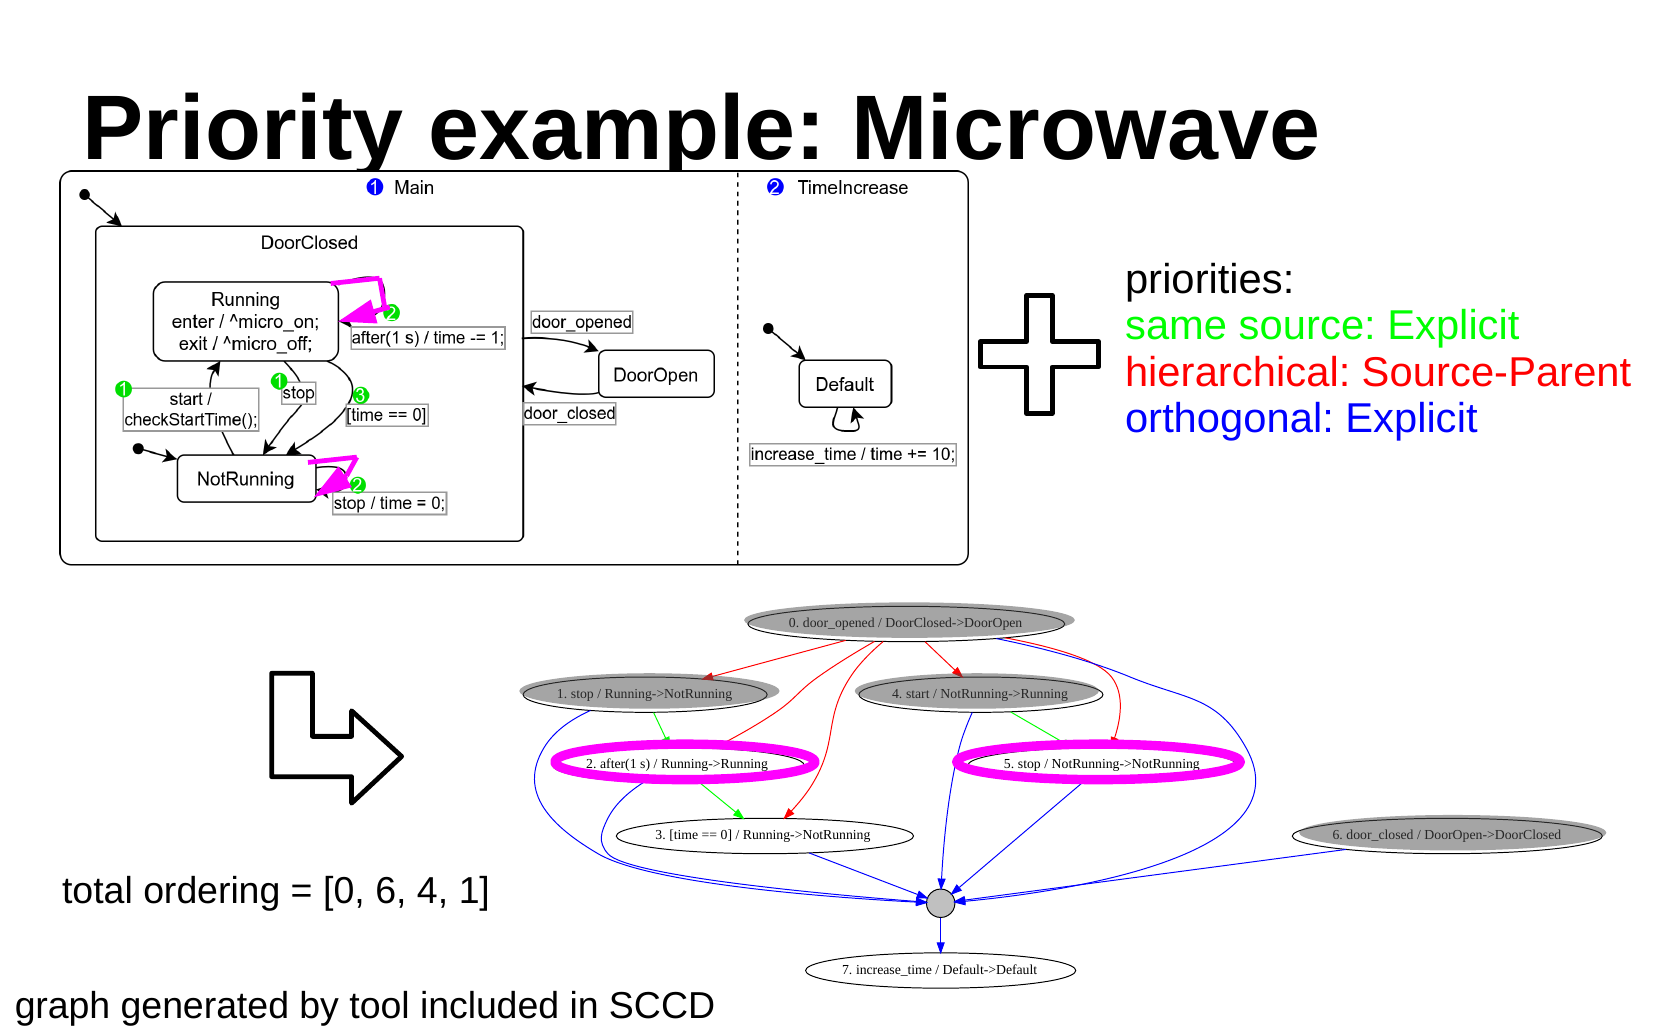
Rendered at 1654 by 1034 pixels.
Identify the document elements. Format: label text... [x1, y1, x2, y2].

text_box graph generated by tool included in SCCD [0, 976, 1465, 1034]
picture [59, 170, 969, 567]
title Priority example: Microwave [82, 41, 1571, 214]
text_box priorities: same source: Explicit hierarchical: Source-Parent orthogonal: Explicit [1110, 248, 1654, 461]
text_box [271, 673, 402, 804]
text_box [519, 673, 780, 709]
picture [519, 602, 1607, 993]
text_box [854, 673, 1099, 709]
text_box [744, 602, 1075, 638]
text_box [1299, 814, 1607, 851]
text_box total ordering = [0, 6, 4, 1] [47, 862, 520, 962]
